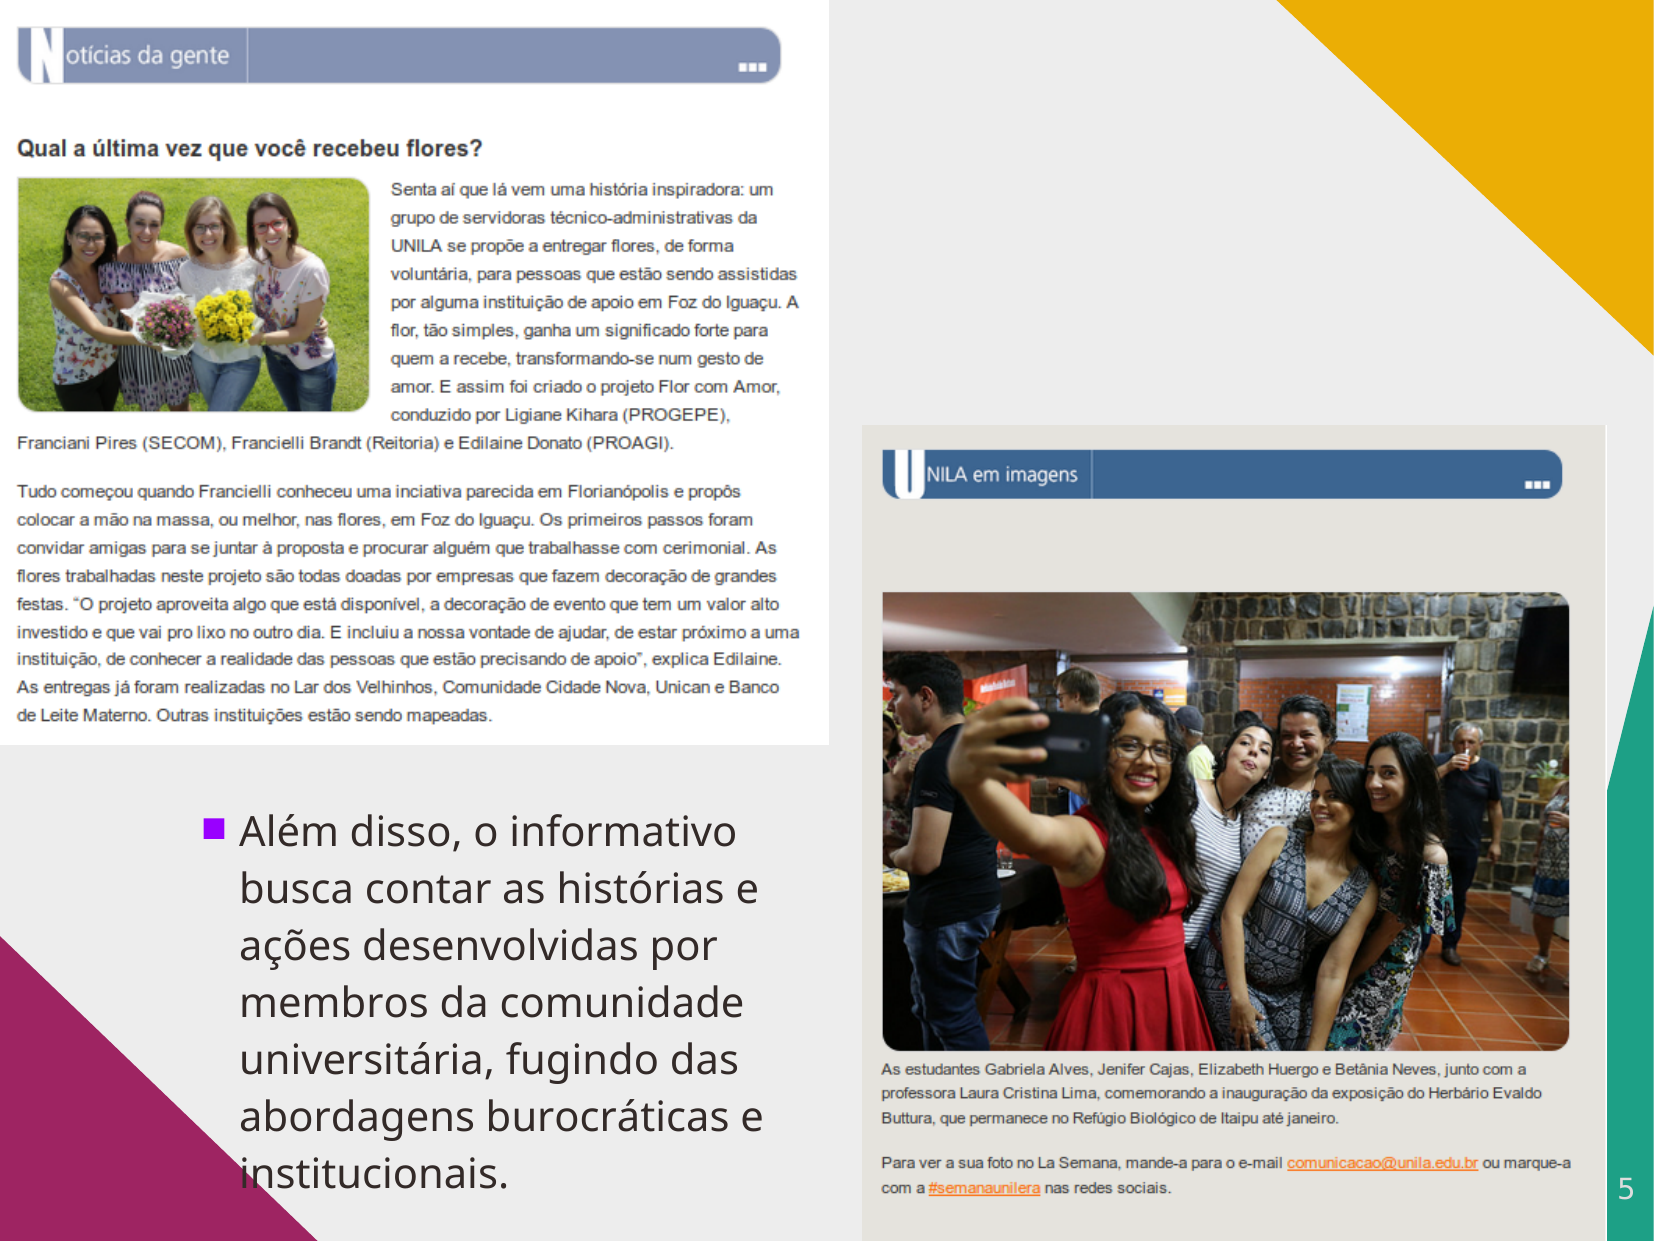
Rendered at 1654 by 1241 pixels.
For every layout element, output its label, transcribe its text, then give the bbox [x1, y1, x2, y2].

text_box Além disso, o informativo busca contar as histórias e ações desenvolvidas por membros da comunidade universitária, fugindo das abordagens burocráticas e institucionais. [188, 645, 851, 1241]
picture [0, 0, 829, 745]
picture [862, 425, 1607, 1241]
